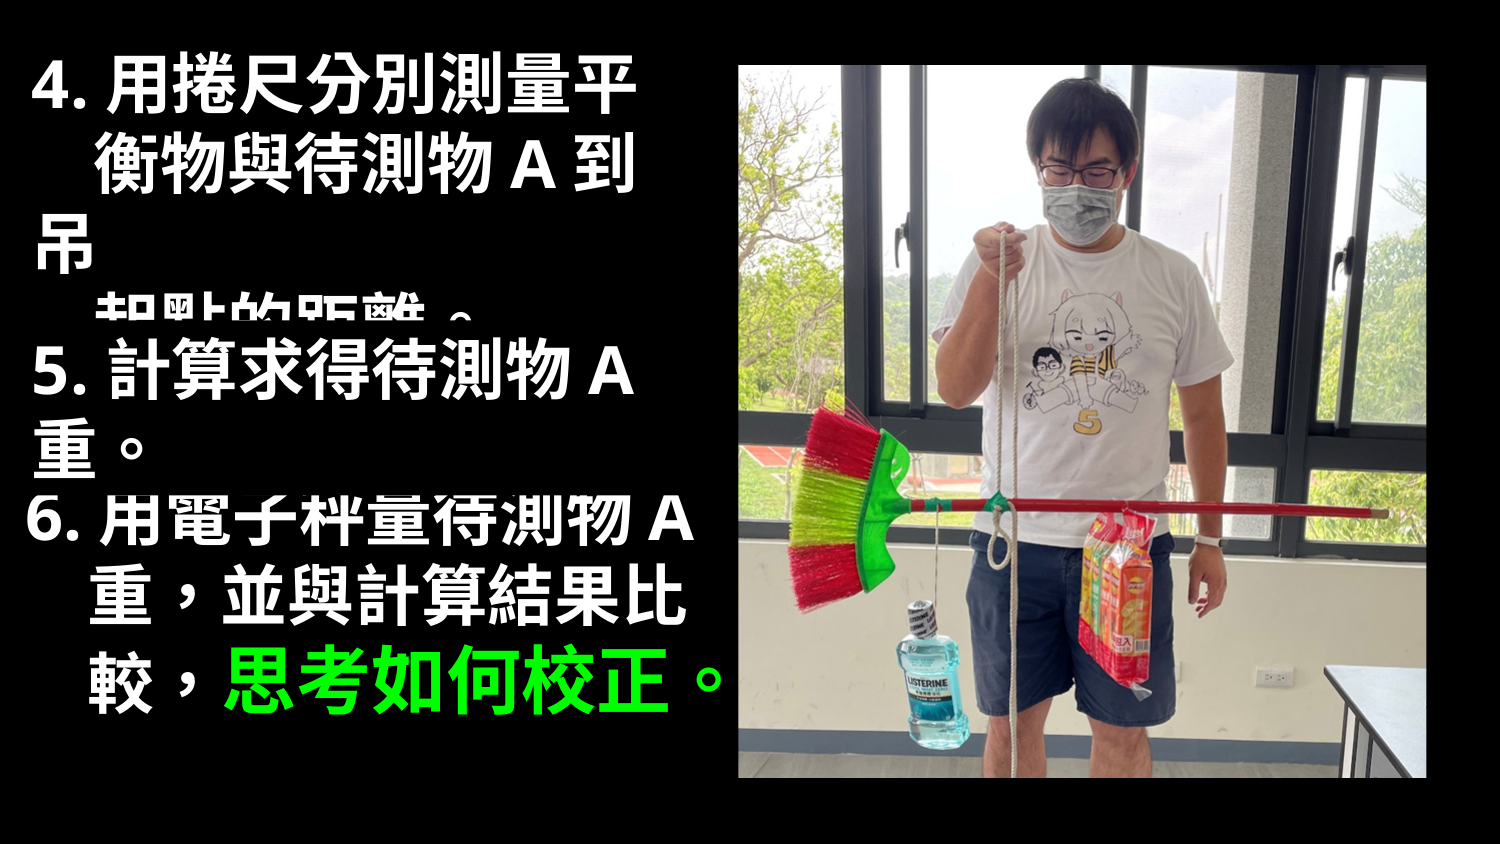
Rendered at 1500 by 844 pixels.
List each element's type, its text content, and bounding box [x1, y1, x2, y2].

text_box 4.用捲尺分別測量平 衡物與待測物A到吊 起點的距離。 [16, 34, 715, 320]
text_box 6.用電子秤量待測物A 重，並與計算結果比 較，思考如何校正。 [10, 466, 731, 763]
picture [738, 65, 1427, 778]
text_box 5.計算求得待測物A重。 [16, 320, 731, 427]
